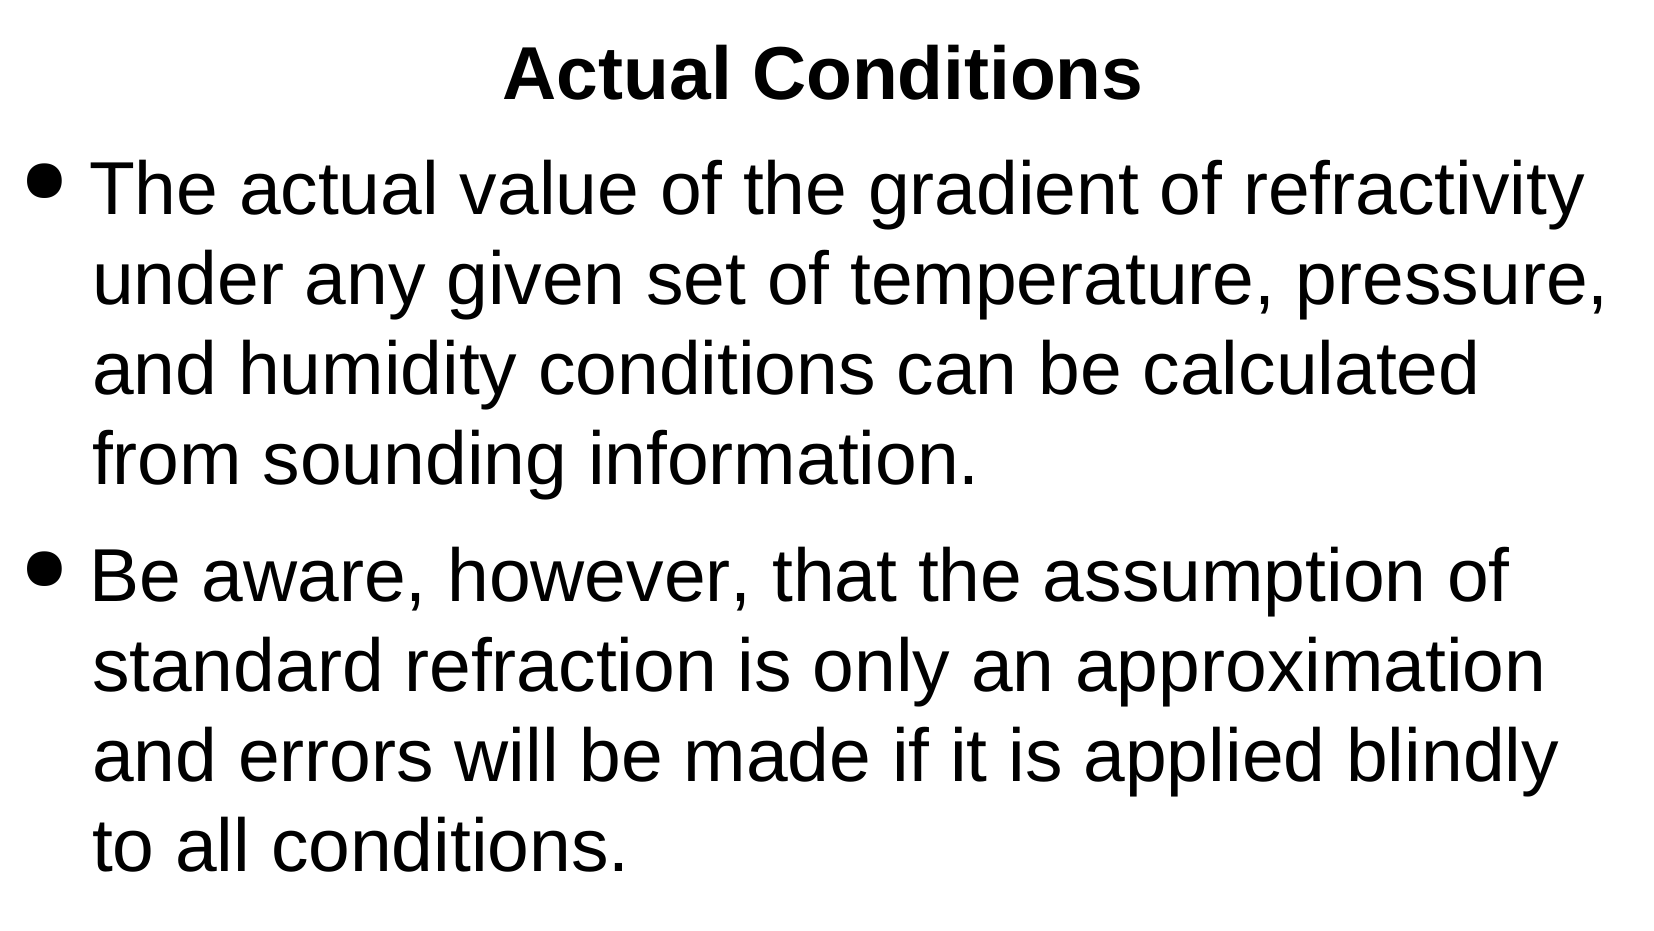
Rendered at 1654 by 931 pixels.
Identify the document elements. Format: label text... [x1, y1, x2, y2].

text_box The actual value of the gradient of refractivity under any given set of temperature, pressure, and humidity conditions can be calculated from sounding information. Be aware, however, that the assumption of standard refraction is only an approximation and errors will be made if it is applied blindly to all conditions. [5, 132, 1648, 895]
title Actual Conditions [0, 5, 1651, 133]
